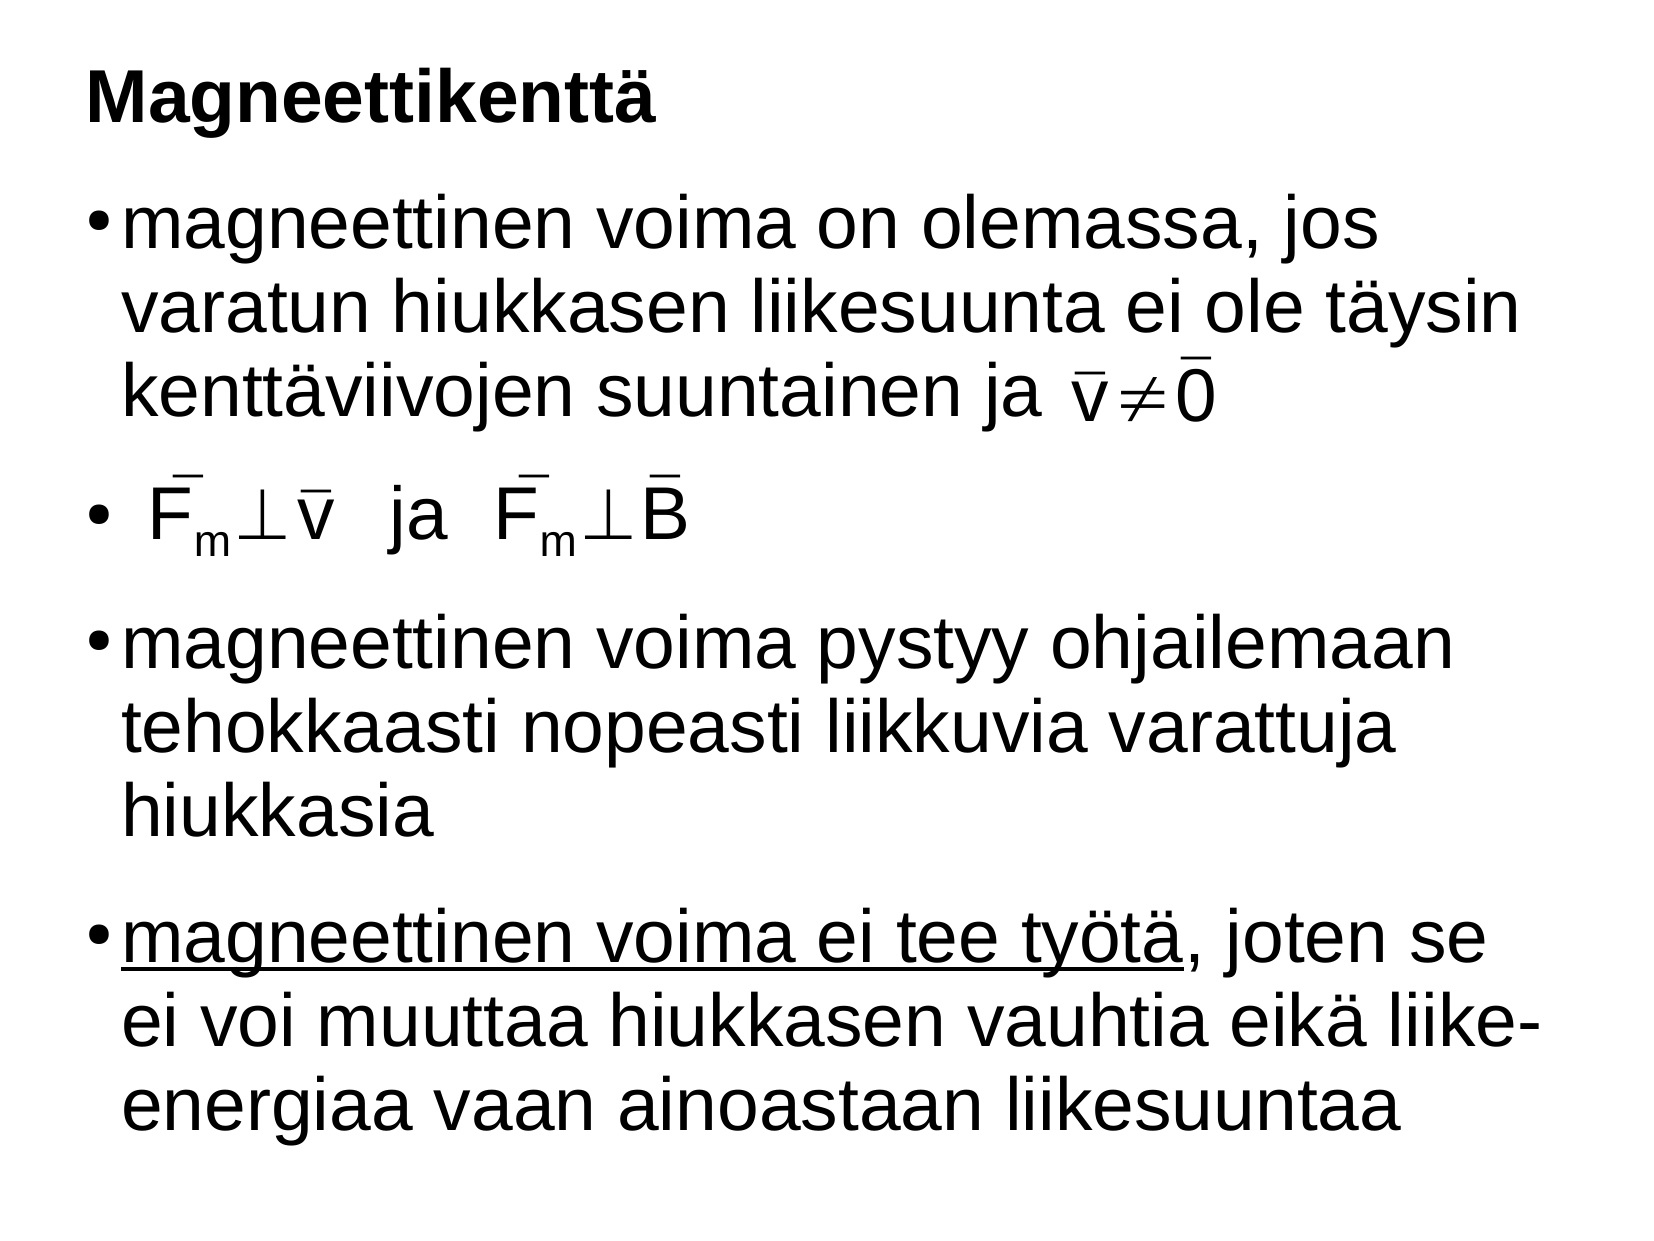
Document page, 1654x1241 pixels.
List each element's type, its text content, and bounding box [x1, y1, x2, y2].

text_box Magneettikenttä magneettinen voima on olemassa, jos varatun hiukkasen liikesuunta ei ole täysin kenttäviivojen suuntainen ja magneettinen voima pystyy ohjailemaan tehokkaasti nopeasti liikkuvia varattuja hiukkasia magneettinen voima ei tee työtä, joten se ei voi muuttaa hiukkasen vauhtia eikä liike-energiaa vaan ainoastaan liikesuuntaa [70, 47, 1560, 1174]
chart [1062, 353, 1224, 438]
chart [141, 471, 697, 567]
